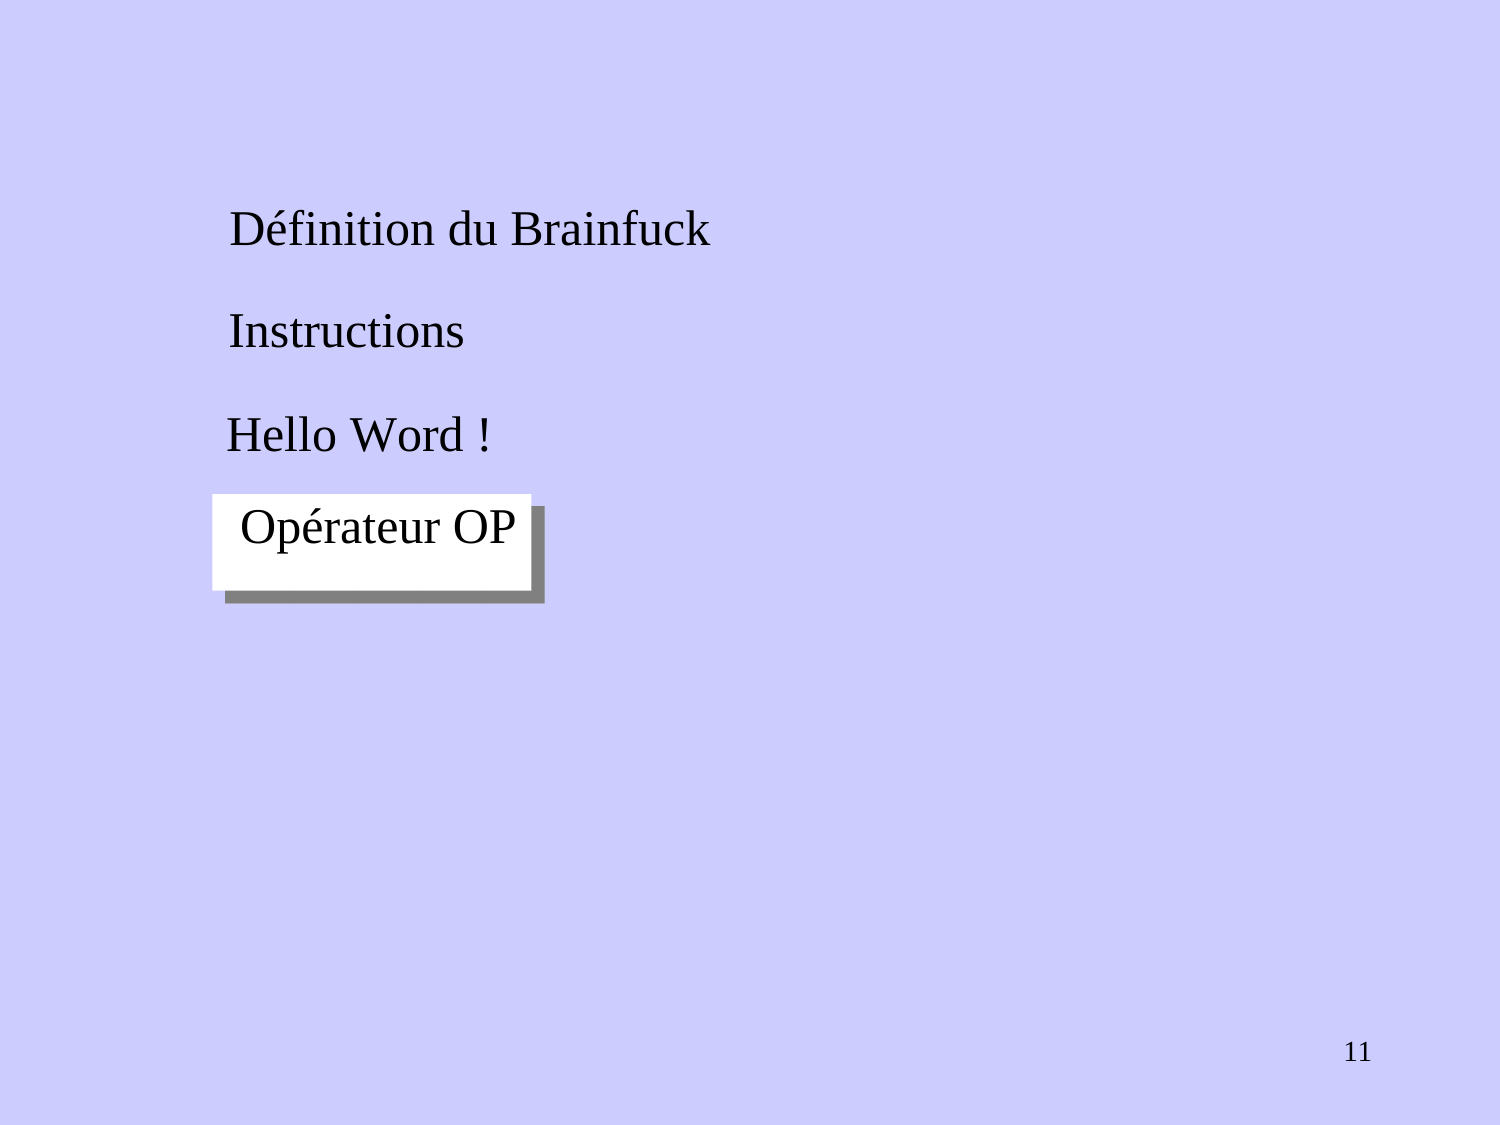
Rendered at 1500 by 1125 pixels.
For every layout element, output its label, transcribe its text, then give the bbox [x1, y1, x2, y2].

text_box <numéro> [1074, 1025, 1388, 1101]
text_box Définition du Brainfuck [214, 187, 739, 263]
text_box Instructions [213, 289, 480, 366]
text_box [212, 494, 532, 591]
text_box Hello Word ! [211, 393, 508, 470]
text_box Opérateur OP [225, 485, 532, 562]
